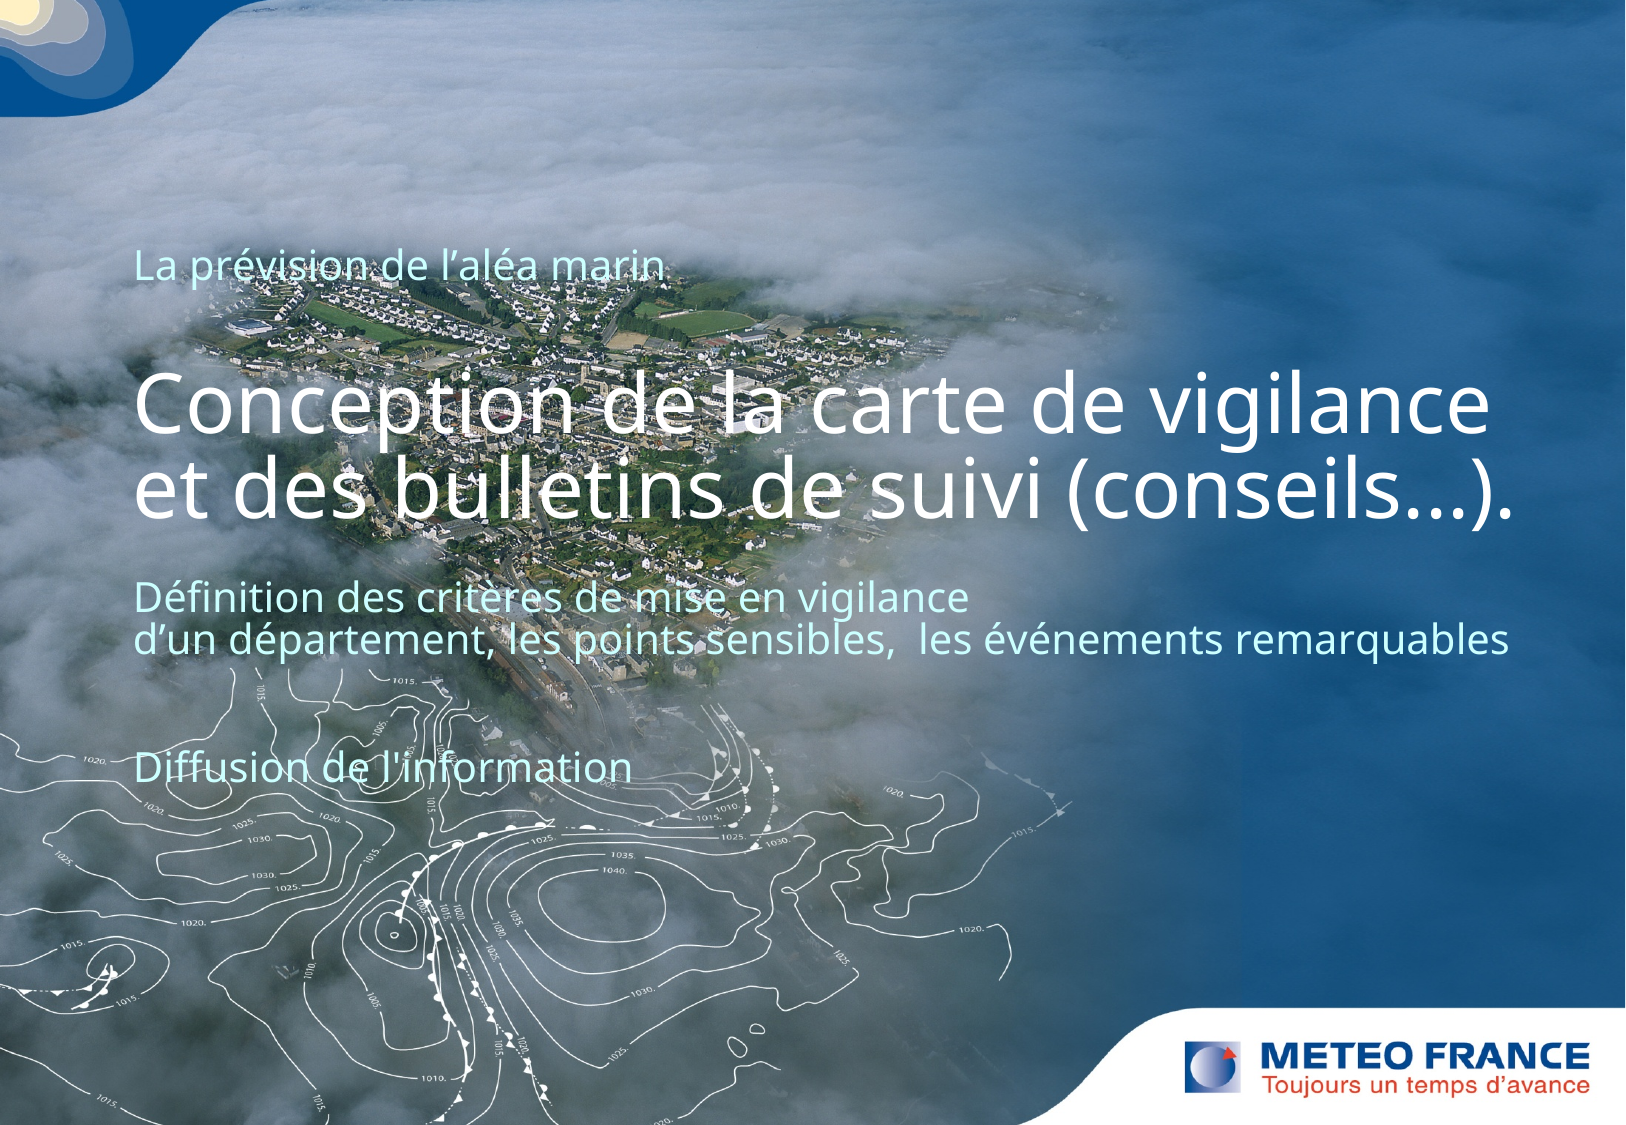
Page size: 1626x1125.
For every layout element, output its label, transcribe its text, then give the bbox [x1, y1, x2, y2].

picture [0, 0, 1626, 1125]
title La prévision de l’aléa marin Conception de la carte de vigilance et des bulletins de suivi (conseils...). Définition des critères de mise en vigilance d’un département, les points sensibles, les événements remarquables Diffusion de l'information [118, 200, 1626, 930]
